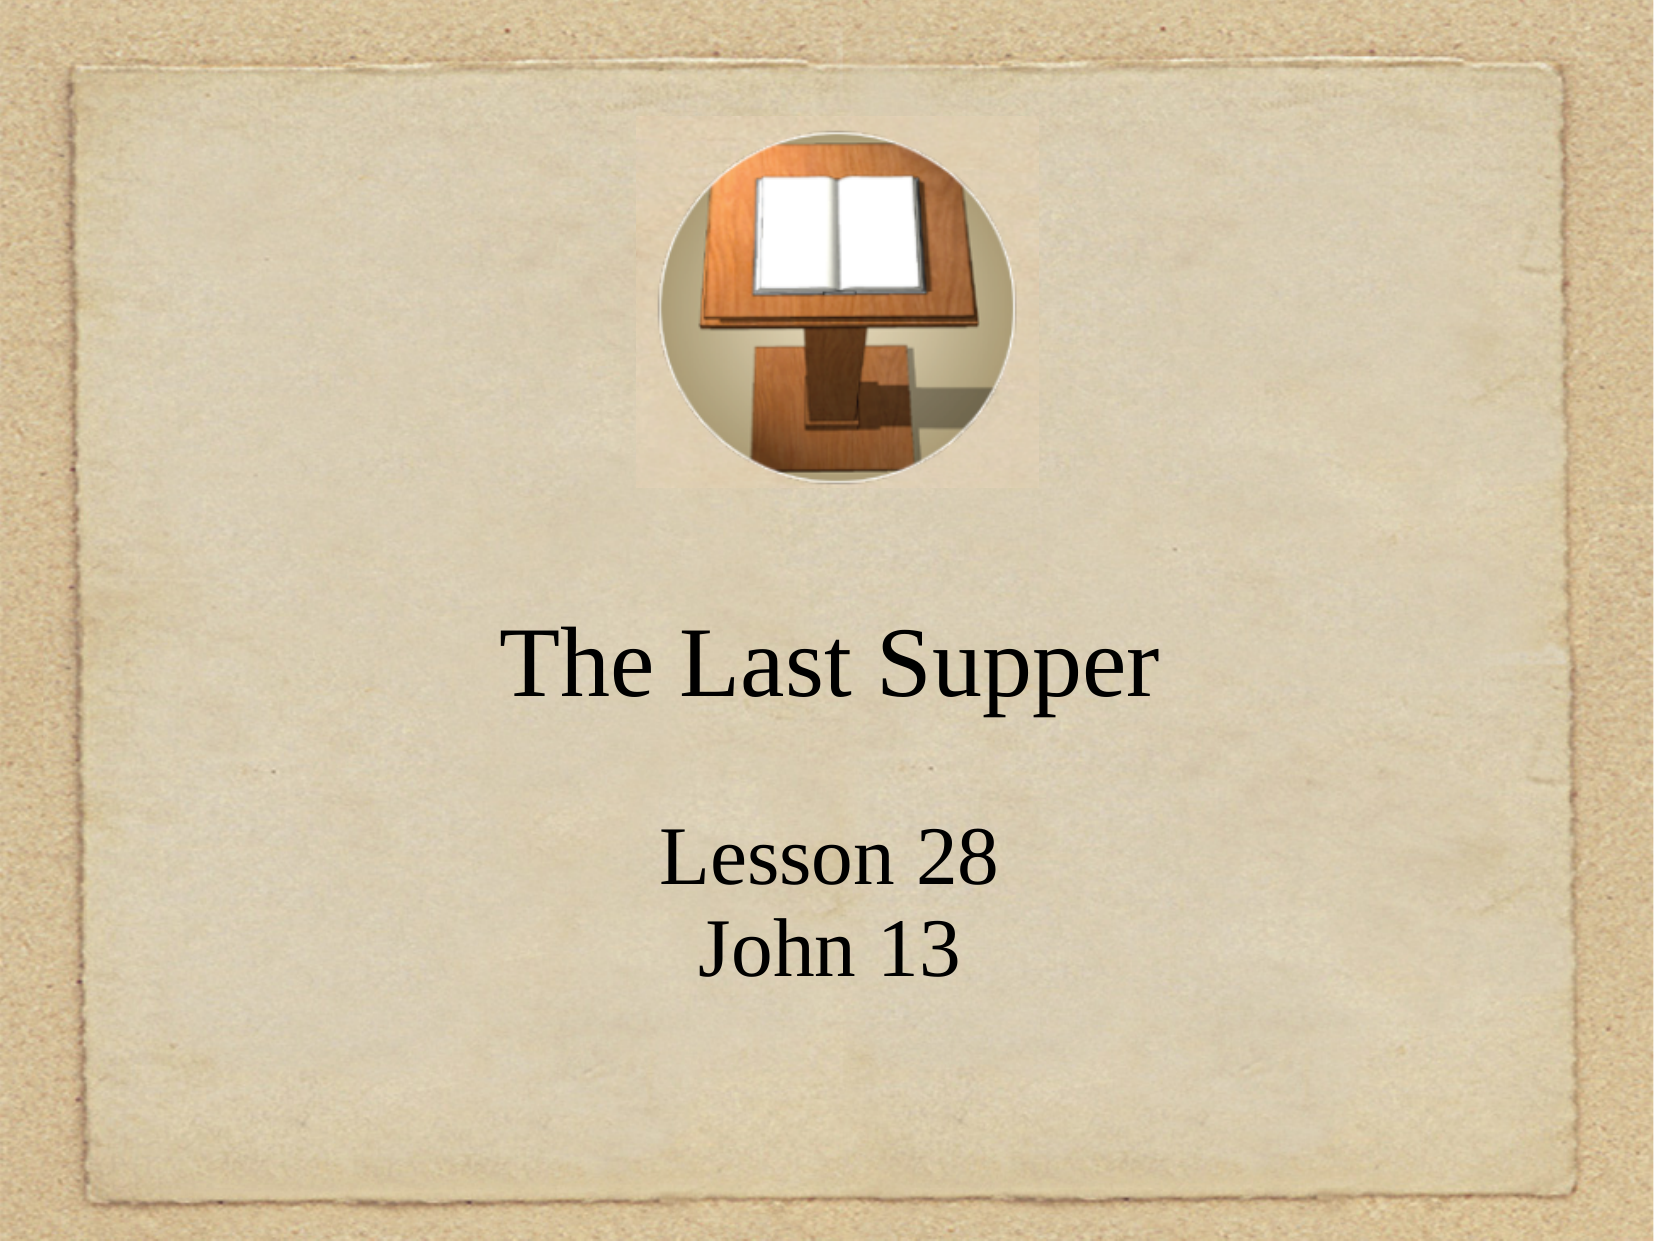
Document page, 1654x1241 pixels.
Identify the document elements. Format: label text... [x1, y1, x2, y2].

picture [0, 0, 1654, 1241]
text_box The Last Supper Lesson 28 John 13 [173, 600, 1487, 1189]
